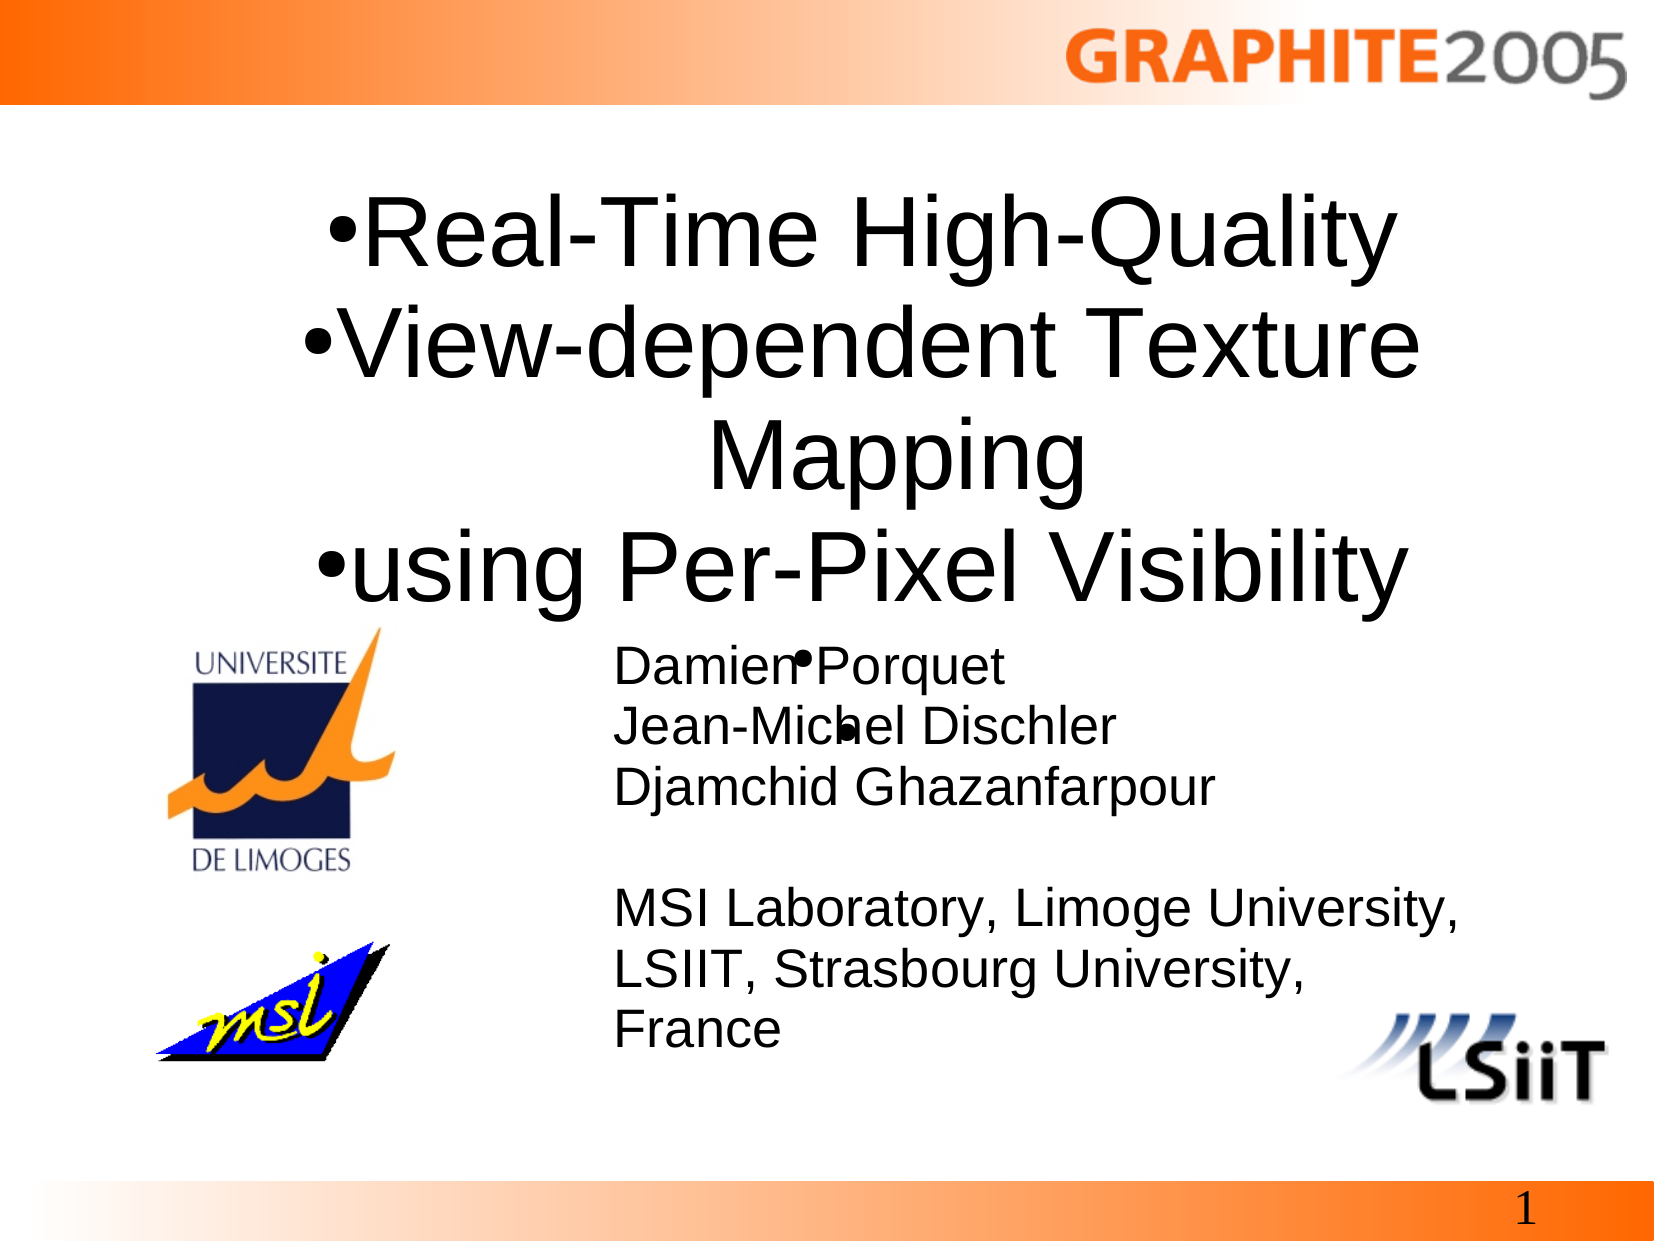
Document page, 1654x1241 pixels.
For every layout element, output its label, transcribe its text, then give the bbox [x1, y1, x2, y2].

text_box Damien Porquet Jean-Michel Dischler Djamchid Ghazanfarpour MSI Laboratory, Limoge University, LSIIT, Strasbourg University, France [613, 635, 1462, 1060]
picture [1066, 0, 1627, 118]
picture [153, 617, 407, 879]
picture [151, 938, 395, 1064]
title [31, 0, 1066, 101]
picture [1319, 954, 1617, 1165]
subtitle Real-Time High-Quality View-dependent Texture Mapping using Per-Pixel Visibility [29, 231, 1625, 717]
